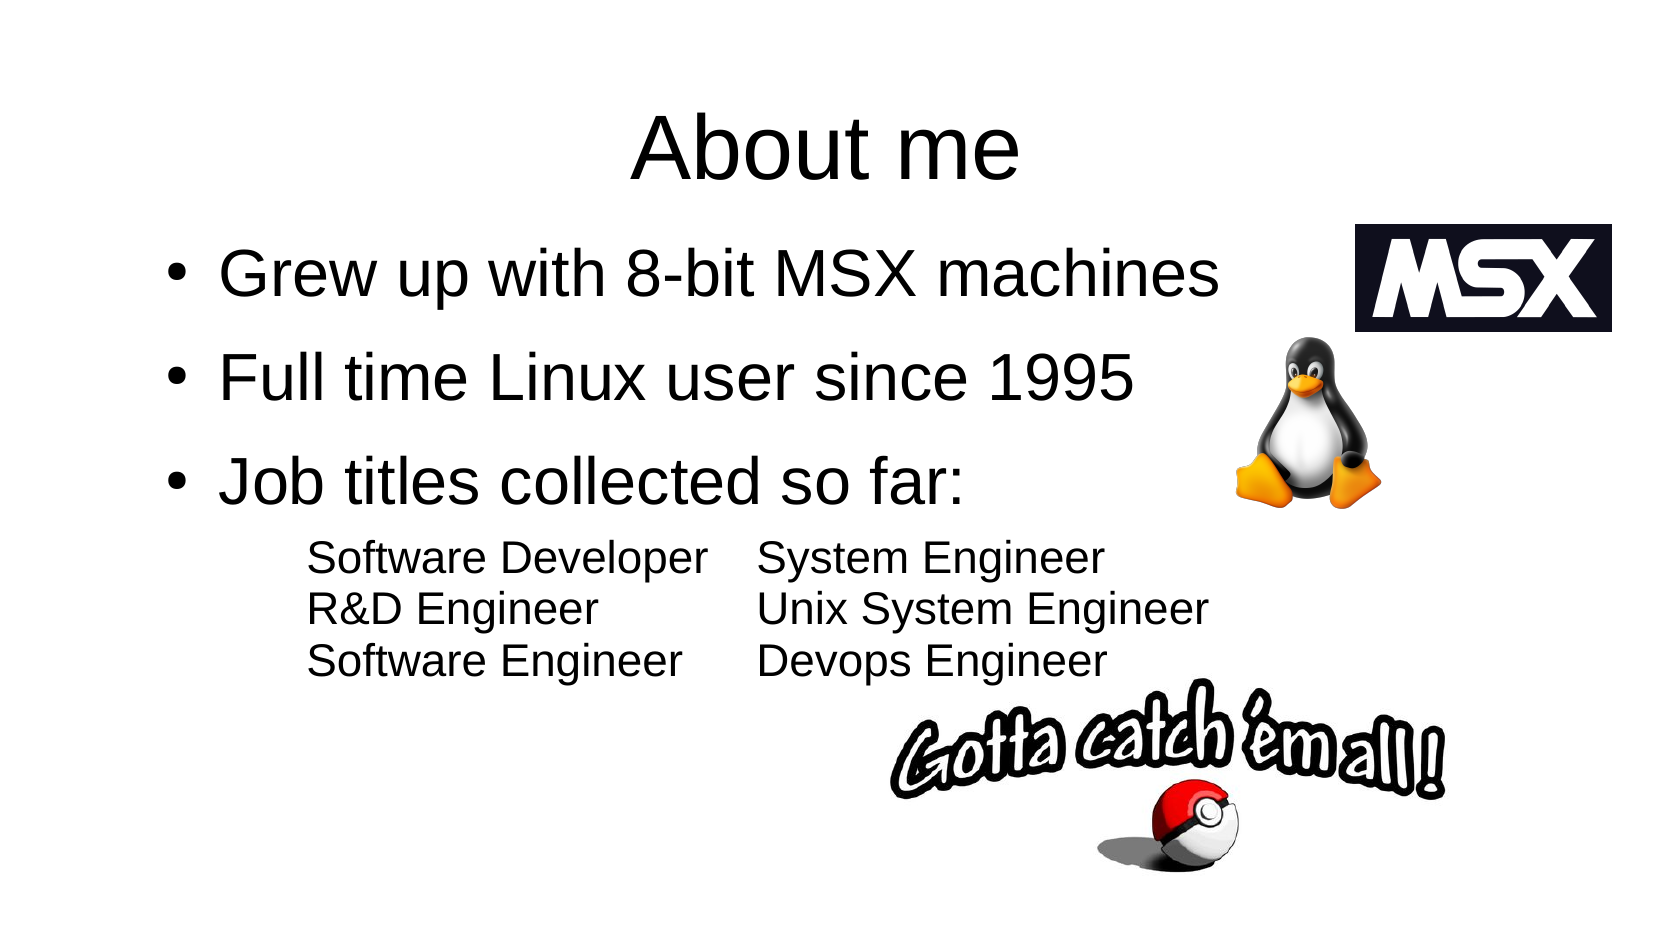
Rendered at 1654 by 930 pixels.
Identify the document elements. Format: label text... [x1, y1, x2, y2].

title About me [531, 73, 1122, 222]
text_box Software Developer System Engineer R&D Engineer Unix System Engineer Software Engineer Devops Engineer [149, 524, 1313, 796]
picture [1229, 224, 1612, 515]
list Grew up with 8-bit MSX machines Full time Linux user since 1995 Job titles collected so far: [147, 236, 1506, 525]
picture [862, 617, 1463, 930]
